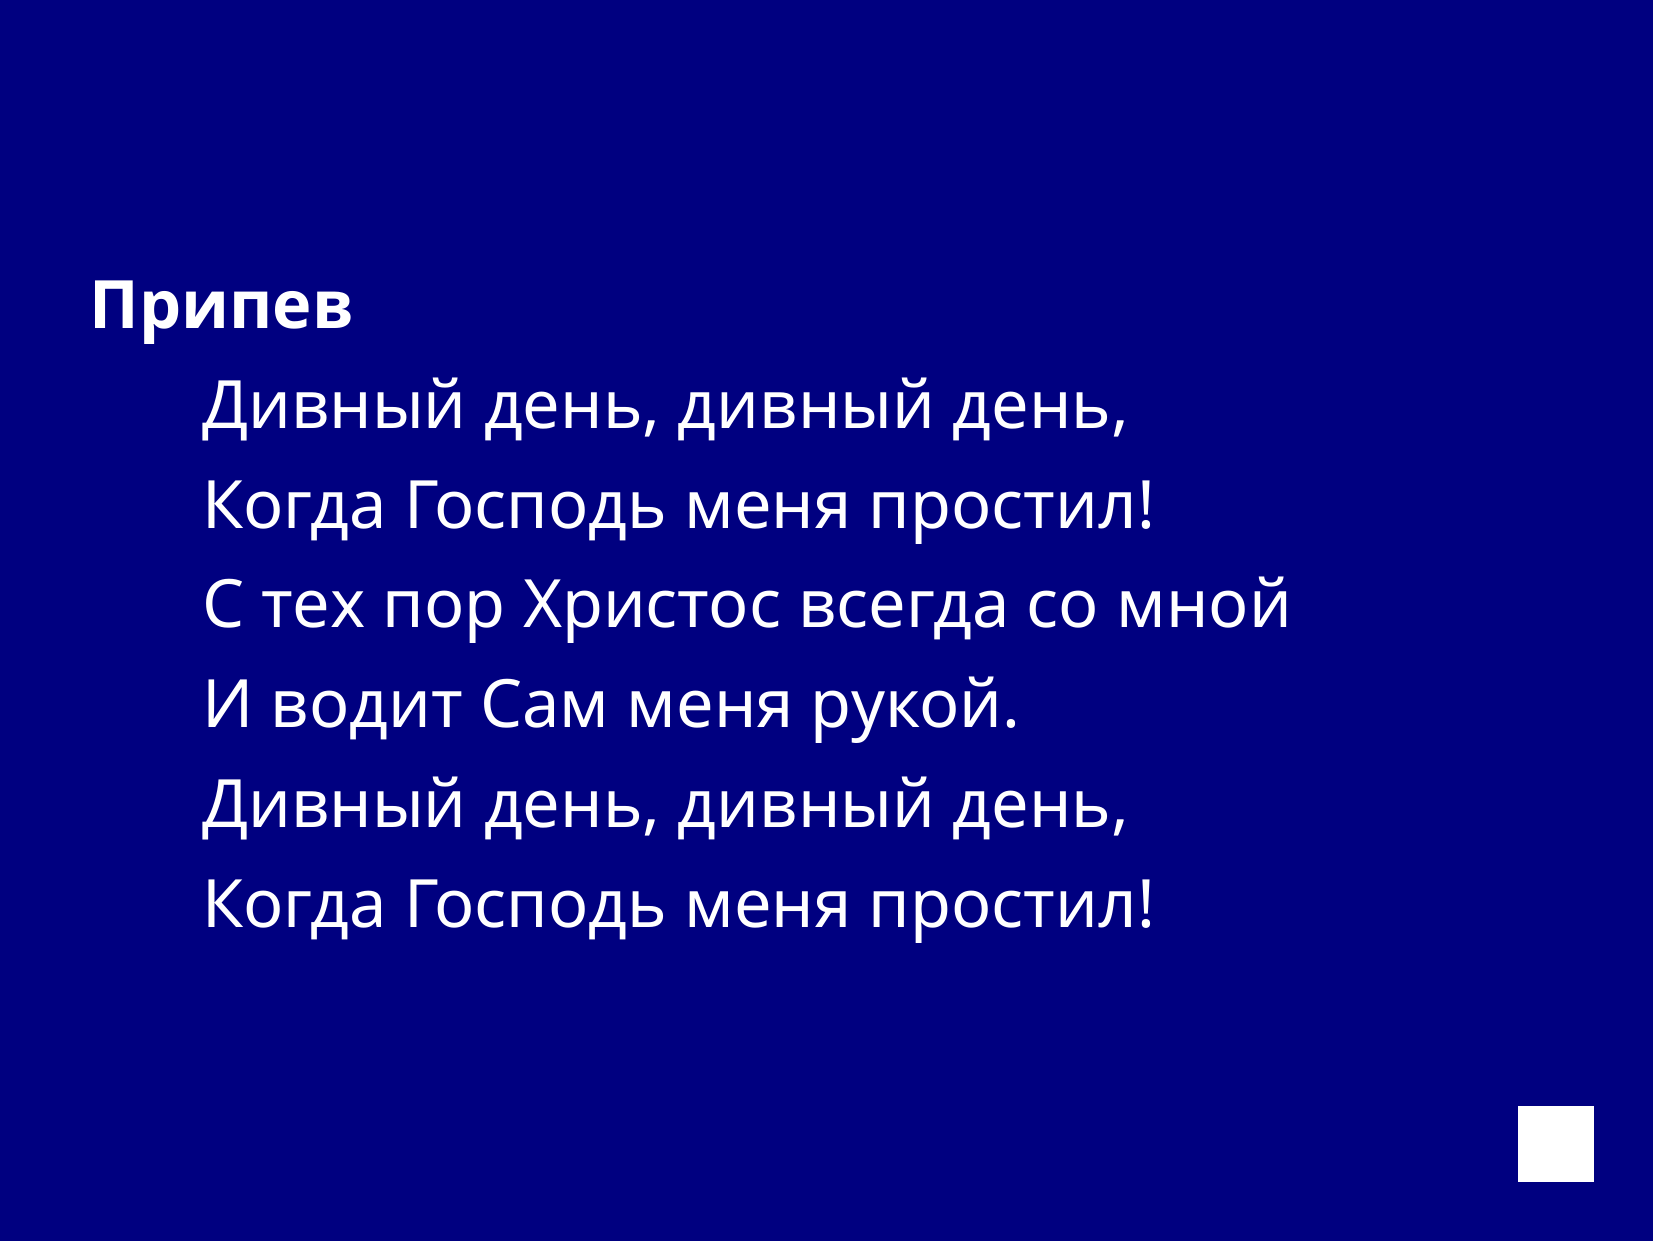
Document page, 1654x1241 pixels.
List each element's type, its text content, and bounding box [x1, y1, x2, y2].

text_box [1518, 1106, 1594, 1182]
text_box Припев Дивный день, дивный день, Когда Господь меня простил! С тех пор Христос всегда со мной И водит Сам меня рукой. Дивный день, дивный день, Когда Господь меня простил! [75, 150, 1576, 1163]
